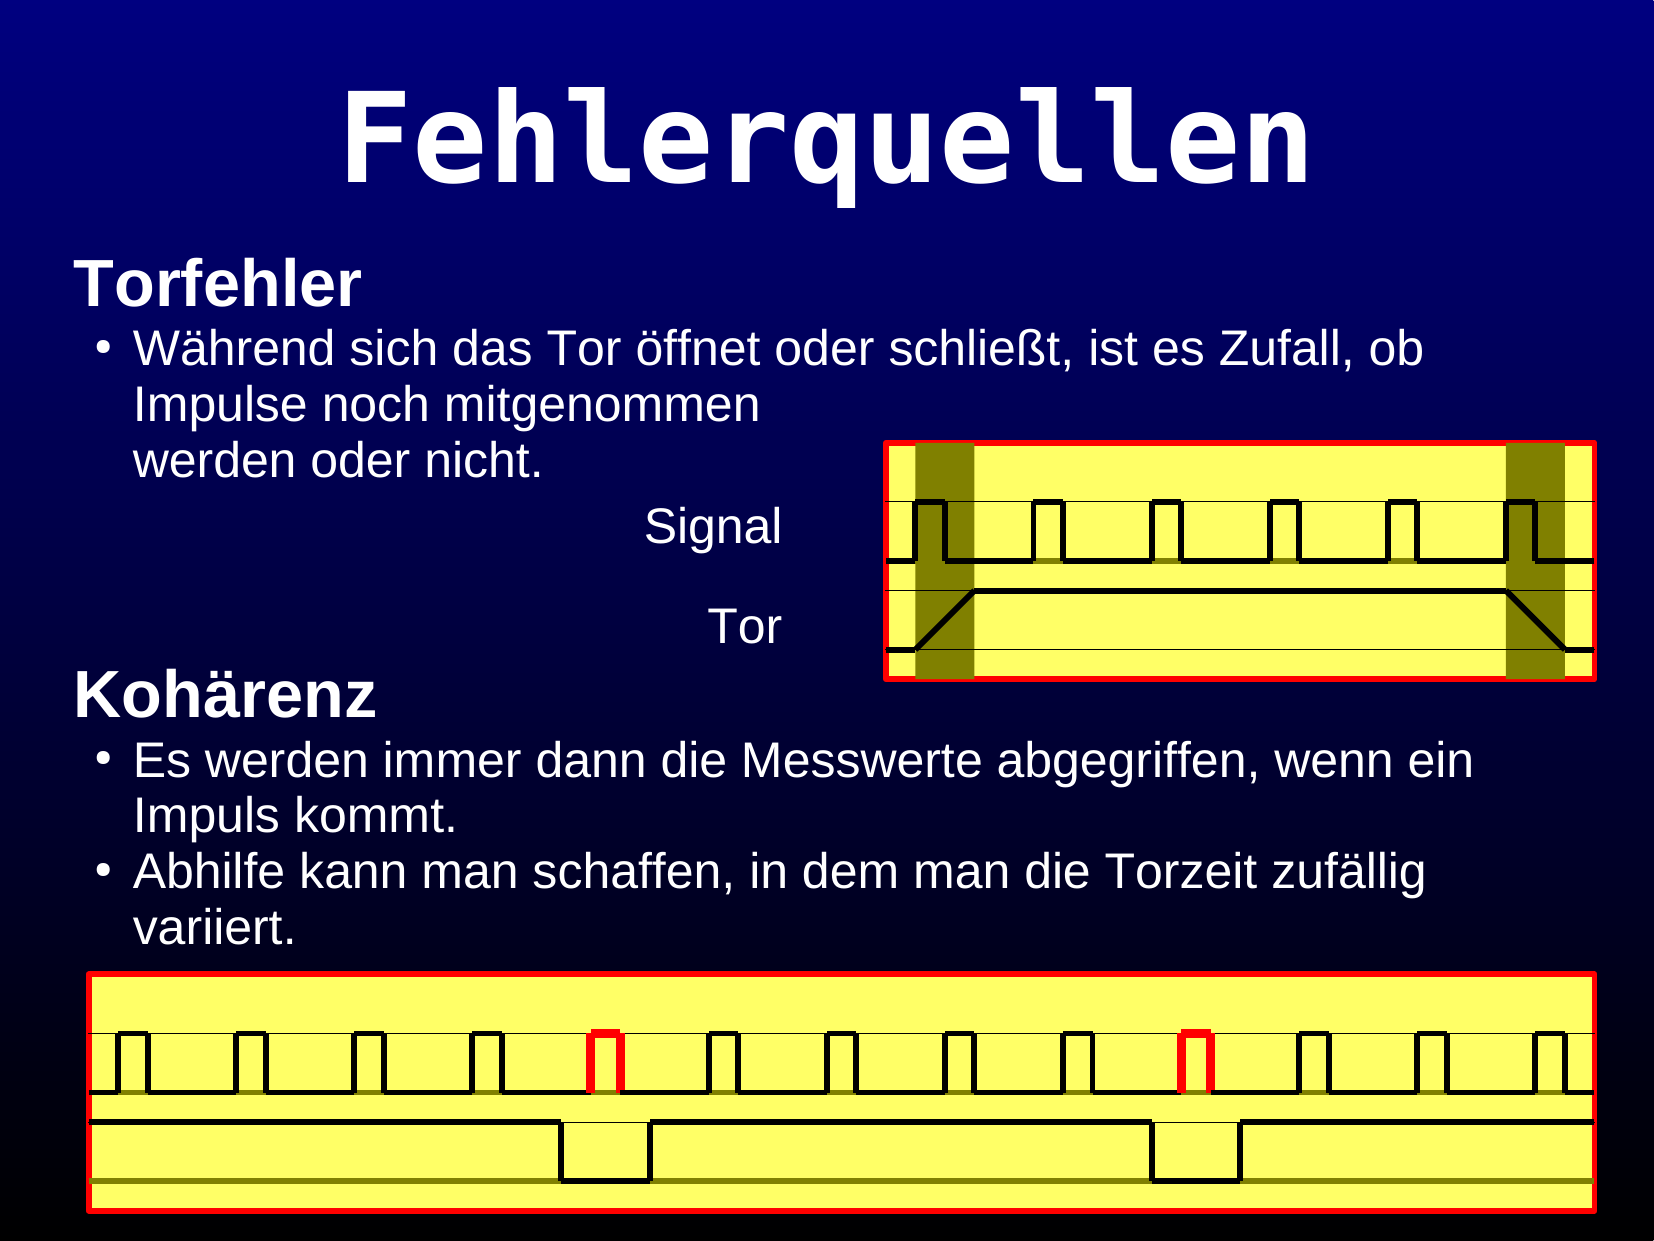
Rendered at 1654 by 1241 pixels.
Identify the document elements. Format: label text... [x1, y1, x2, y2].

text_box [151, 1034, 233, 1090]
text_box Tor [620, 590, 798, 662]
text_box [885, 502, 912, 558]
text_box [1273, 505, 1296, 558]
text_box [564, 1123, 647, 1178]
text_box [88, 1125, 1595, 1211]
text_box [885, 442, 1595, 501]
text_box [1186, 1038, 1206, 1090]
text_box [88, 1123, 558, 1178]
text_box [1184, 502, 1267, 558]
text_box [1420, 502, 1503, 558]
text_box [1066, 502, 1149, 558]
text_box [712, 1036, 735, 1090]
text_box [357, 1036, 381, 1090]
text_box [948, 1036, 971, 1090]
text_box [1391, 505, 1414, 558]
text_box [1450, 1034, 1532, 1090]
text_box Fehlerquellen [59, 59, 1595, 220]
text_box [1155, 505, 1178, 558]
text_box [269, 1034, 351, 1090]
text_box Signal [620, 490, 798, 562]
text_box [387, 1034, 469, 1090]
text_box [948, 502, 1031, 558]
text_box [977, 1034, 1060, 1090]
text_box [88, 1034, 115, 1090]
text_box [505, 1034, 586, 1090]
text_box [1509, 505, 1532, 558]
text_box [475, 1036, 499, 1090]
text_box [121, 1036, 145, 1090]
text_box [1538, 1036, 1562, 1090]
text_box [885, 650, 1595, 680]
text_box [918, 505, 942, 558]
text_box [88, 974, 1595, 1033]
text_box [1155, 1123, 1237, 1178]
text_box [1036, 505, 1060, 558]
text_box [922, 594, 1559, 649]
text_box [830, 1036, 853, 1090]
text_box [1512, 591, 1595, 649]
text_box Kohärenz Es werden immer dann die Messwerte abgegriffen, wenn ein Impuls kommt. Abhilfe kann man schaffen, in dem man die Torzeit zufällig variiert. [59, 649, 1595, 975]
text_box [239, 1036, 263, 1090]
text_box [1538, 502, 1595, 563]
text_box [1215, 1034, 1296, 1090]
text_box [885, 559, 1595, 590]
text_box [741, 1034, 824, 1090]
text_box [625, 1034, 706, 1090]
text_box [595, 1038, 616, 1090]
text_box [1302, 1036, 1326, 1090]
text_box [885, 591, 968, 649]
text_box [1332, 1034, 1414, 1090]
text_box [859, 1034, 942, 1090]
text_box [88, 1091, 1595, 1122]
text_box [1420, 1036, 1444, 1090]
text_box [1568, 1034, 1595, 1094]
text_box [653, 1125, 1149, 1178]
text_box Torfehler Während sich das Tor öffnet oder schließt, ist es Zufall, ob Impulse noch mitgenommen werden oder nicht. [59, 238, 1595, 532]
text_box [1066, 1036, 1090, 1090]
text_box [1095, 1034, 1177, 1090]
text_box [1302, 502, 1385, 558]
